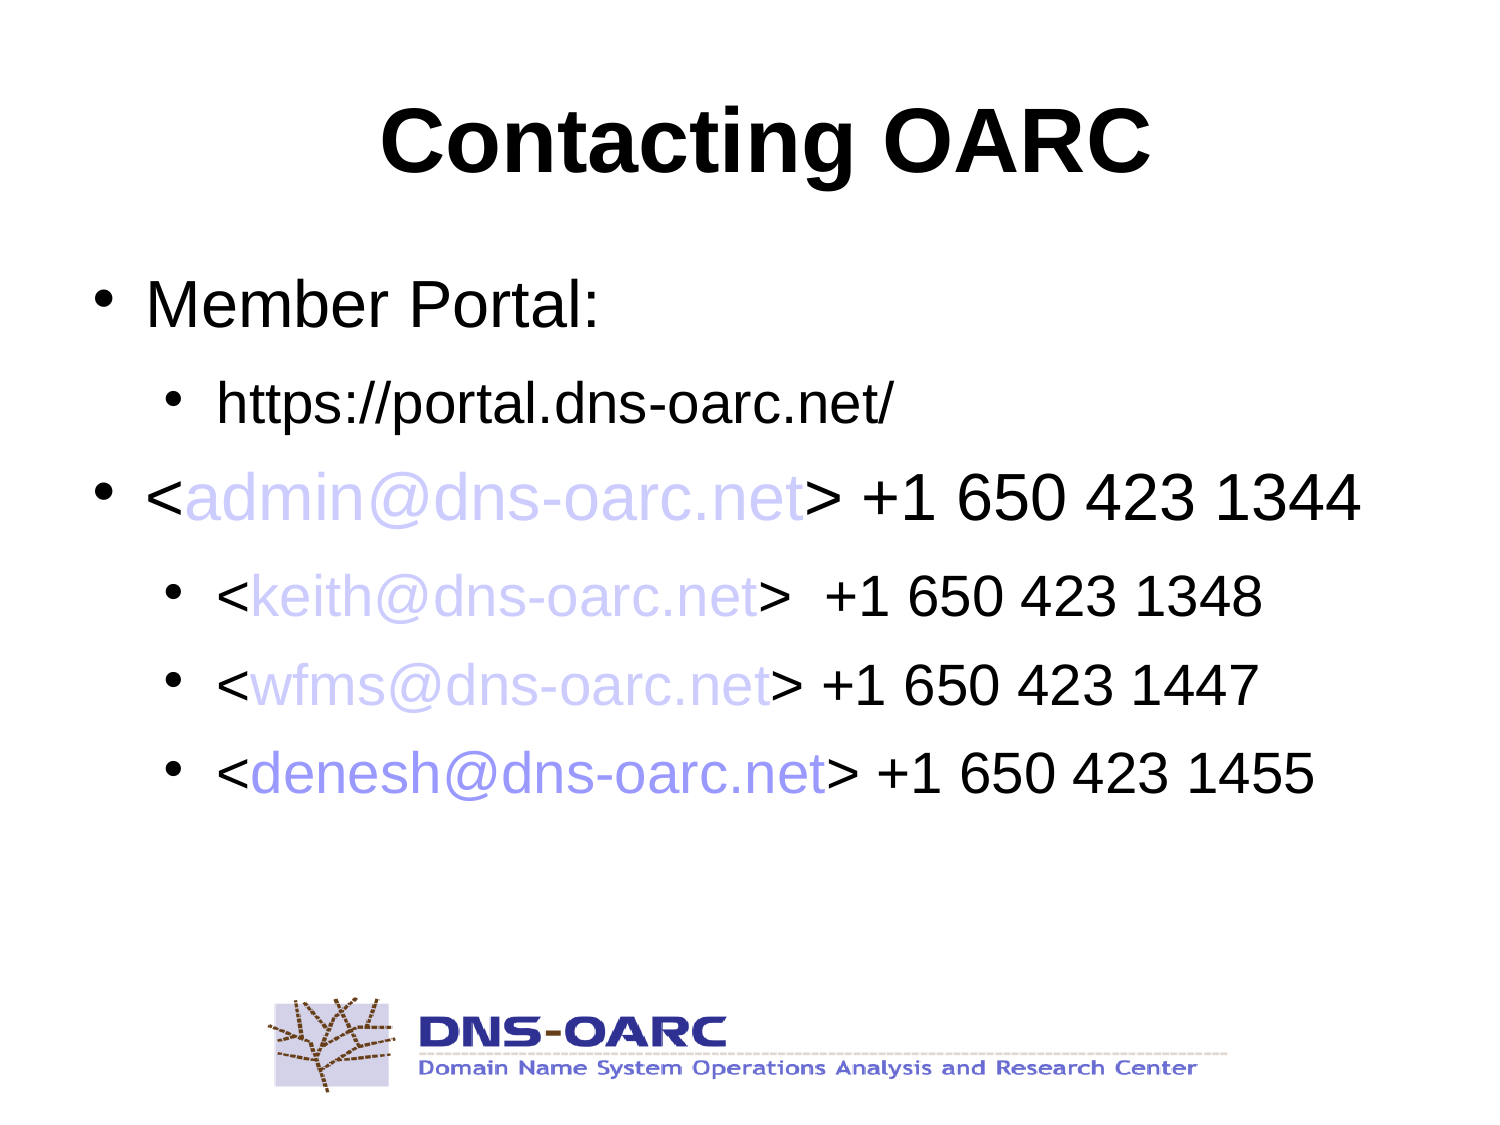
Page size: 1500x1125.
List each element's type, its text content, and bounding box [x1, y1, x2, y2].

title Contacting OARC [75, 52, 1426, 226]
picture [214, 1006, 1259, 1099]
list Member Portal: https://portal.dns-oarc.net/ <admin@dns-oarc.net> +1 650 423 1344 <keith@dns-oarc.net> +1 650 423 1348 <wfms@dns-oarc.net> +1 650 423 1447 <denesh@dns-oarc.net> +1 650 423 1455 [75, 263, 1426, 1006]
